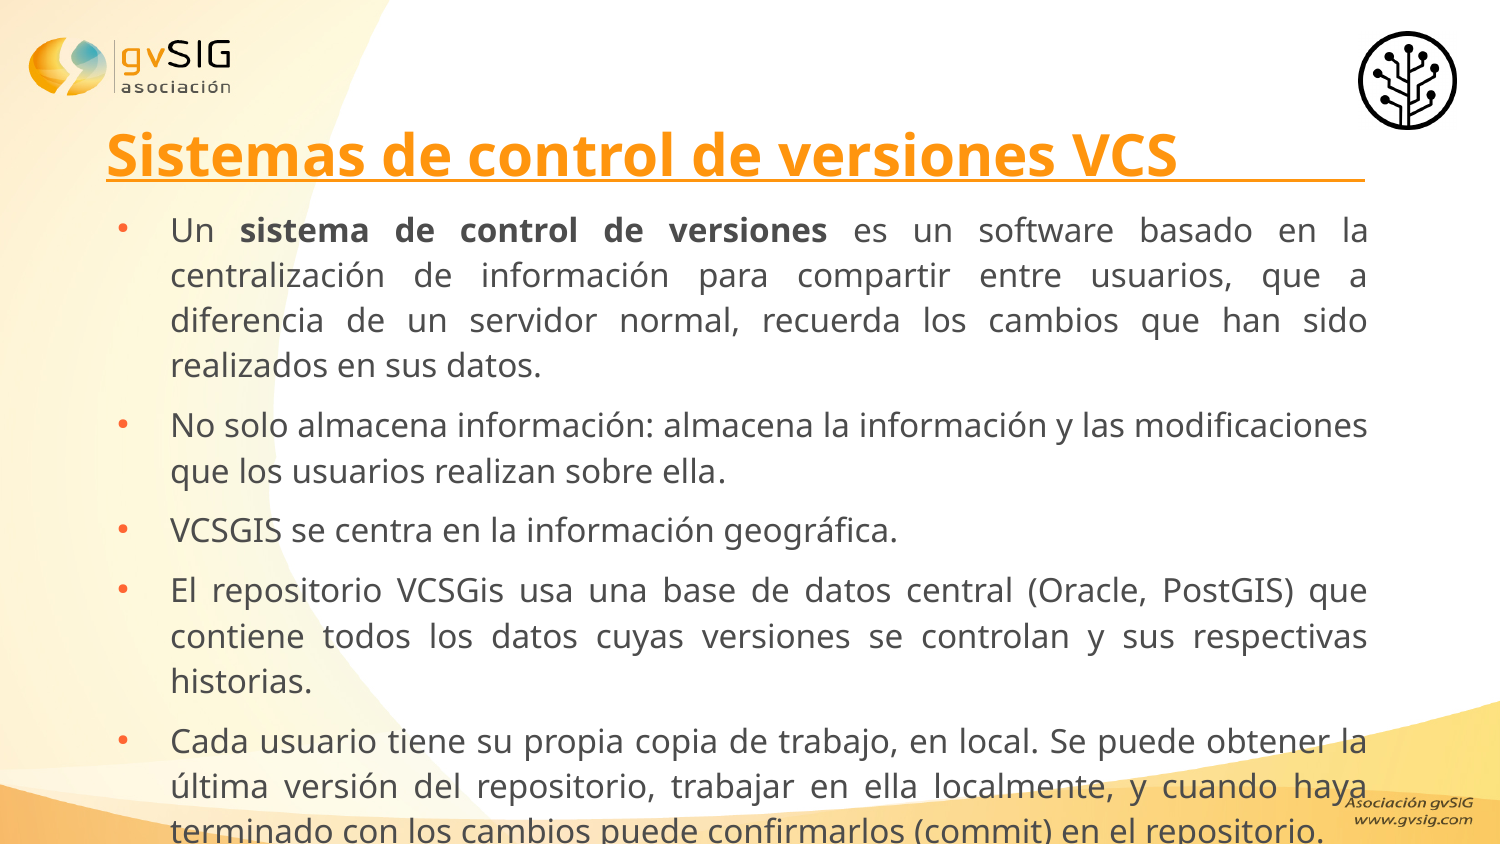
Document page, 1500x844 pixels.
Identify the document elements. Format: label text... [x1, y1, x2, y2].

list Un sistema de control de versiones es un software basado en la centralización de información para compartir entre usuarios, que a diferencia de un servidor normal, recuerda los cambios que han sido realizados en sus datos. No solo almacena información: almacena la información y las modificaciones que los usuarios realizan sobre ella. VCSGIS se centra en la información geográfica. El repositorio VCSGis usa una base de datos central (Oracle, PostGIS) que contiene todos los datos cuyas versiones se controlan y sus respectivas historias. Cada usuario tiene su propia copia de trabajo, en local. Se puede obtener la última versión del repositorio, trabajar en ella localmente, y cuando haya terminado con los cambios puede confirmarlos (commit) en el repositorio. [99, 206, 1371, 812]
title Sistemas de control de versiones VCS [106, 115, 1457, 193]
picture [1182, 827, 1192, 841]
picture [0, 0, 1500, 844]
picture [605, 827, 615, 841]
